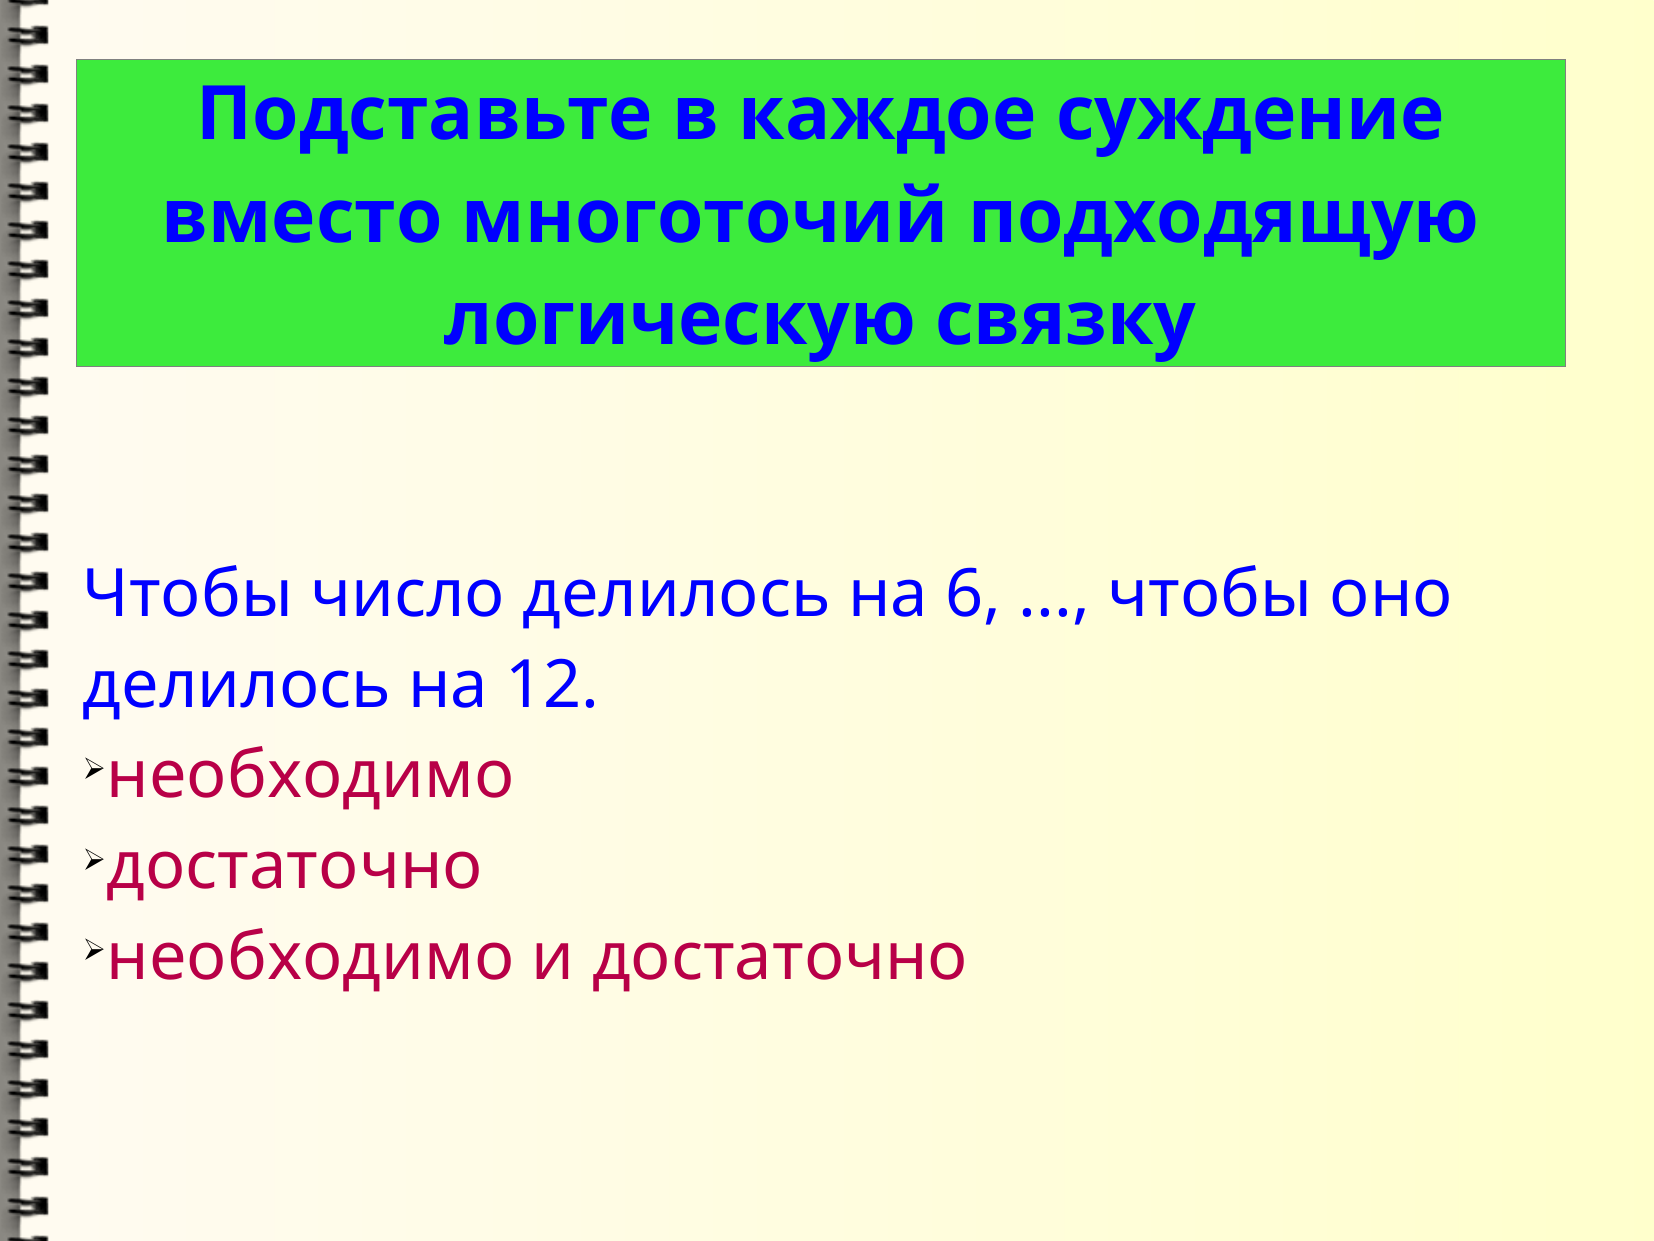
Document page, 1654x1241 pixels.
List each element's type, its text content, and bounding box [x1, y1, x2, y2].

subtitle Чтобы число делилось на 6, ..., чтобы оно делилось на 12. необходимо достаточно необходимо и достаточно [82, 442, 1571, 1102]
title Подставьте в каждое суждение вместо многоточий подходящую логическую связку [76, 79, 1566, 347]
picture [0, 0, 1654, 1241]
